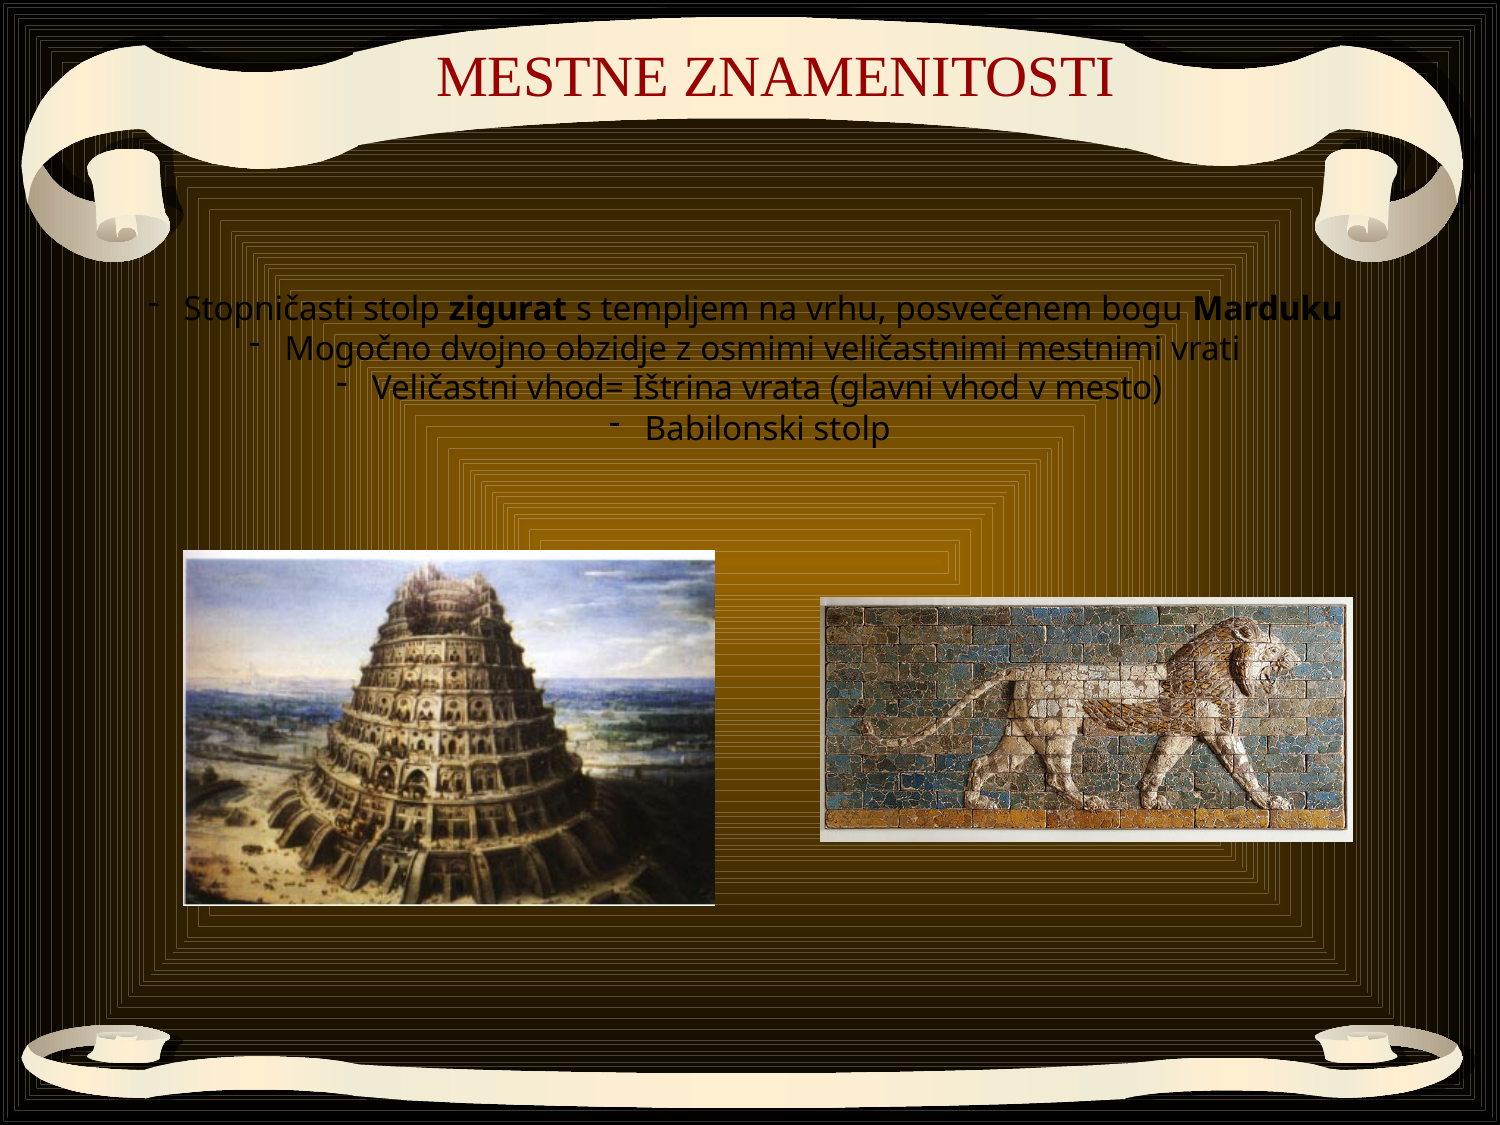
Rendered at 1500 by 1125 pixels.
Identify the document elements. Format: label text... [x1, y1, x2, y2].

text_box MESTNE ZNAMENITOSTI [421, 31, 1131, 116]
text_box Stopničasti stolp zigurat s templjem na vrhu, posvečenem bogu Marduku Mogočno dvojno obzidje z osmimi veličastnimi mestnimi vrati Veličastni vhod= Ištrina vrata (glavni vhod v mesto) Babilonski stolp [123, 279, 1376, 494]
picture [820, 597, 1353, 842]
picture [183, 550, 715, 906]
